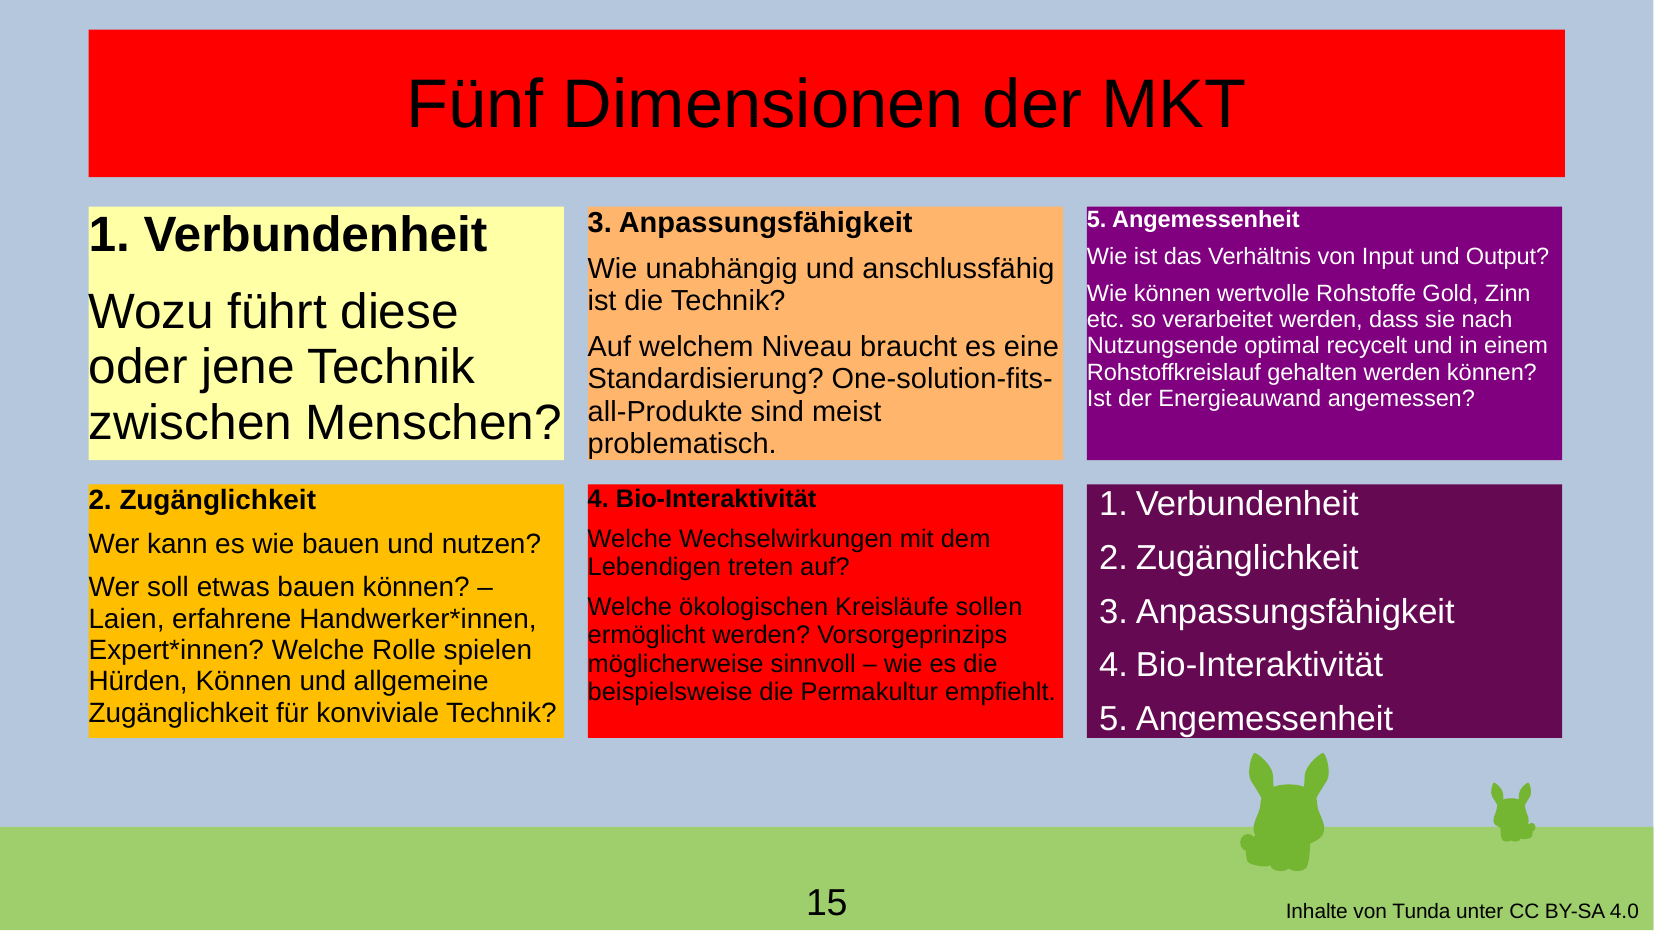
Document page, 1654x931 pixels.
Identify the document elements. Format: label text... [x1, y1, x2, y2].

text_box <Foliennummer> [259, 874, 944, 931]
list 2. Zugänglichkeit Wer kann es wie bauen und nutzen? Wer soll etwas bauen können? – Laien, erfahrene Handwerker*innen, Expert*innen? Welche Rolle spielen Hürden, Können und allgemeine Zugänglichkeit für konviviale Technik? [88, 484, 564, 738]
list Verbundenheit Zugänglichkeit Anpassungsfähigkeit Bio-Interaktivität Angemessenheit [1086, 484, 1563, 738]
list 5. Angemessenheit Wie ist das Verhältnis von Input und Output? Wie können wertvolle Rohstoffe Gold, Zinn etc. so verarbeitet werden, dass sie nach Nutzungsende optimal recycelt und in einem Rohstoffkreislauf gehalten werden können? Ist der Energieauwand angemessen? [1086, 206, 1563, 461]
text_box Inhalte von Tunda unter CC BY-SA 4.0 [944, 856, 1654, 931]
list 4. Bio-Interaktivität Welche Wechselwirkungen mit dem Lebendigen treten auf? Welche ökologischen Kreisläufe sollen ermöglicht werden? Vorsorgeprinzips möglicherweise sinnvoll – wie es die beispielsweise die Permakultur empfiehlt. [587, 484, 1064, 738]
title Fünf Dimensionen der MKT [88, 29, 1565, 178]
list 3. Anpassungsfähigkeit Wie unabhängig und anschlussfähig ist die Technik? Auf welchem Niveau braucht es eine Standardisierung? One-solution-fits-all-Produkte sind meist problematisch. [587, 206, 1064, 461]
list 1. Verbundenheit Wozu führt diese oder jene Technik zwischen Menschen? [88, 206, 564, 461]
